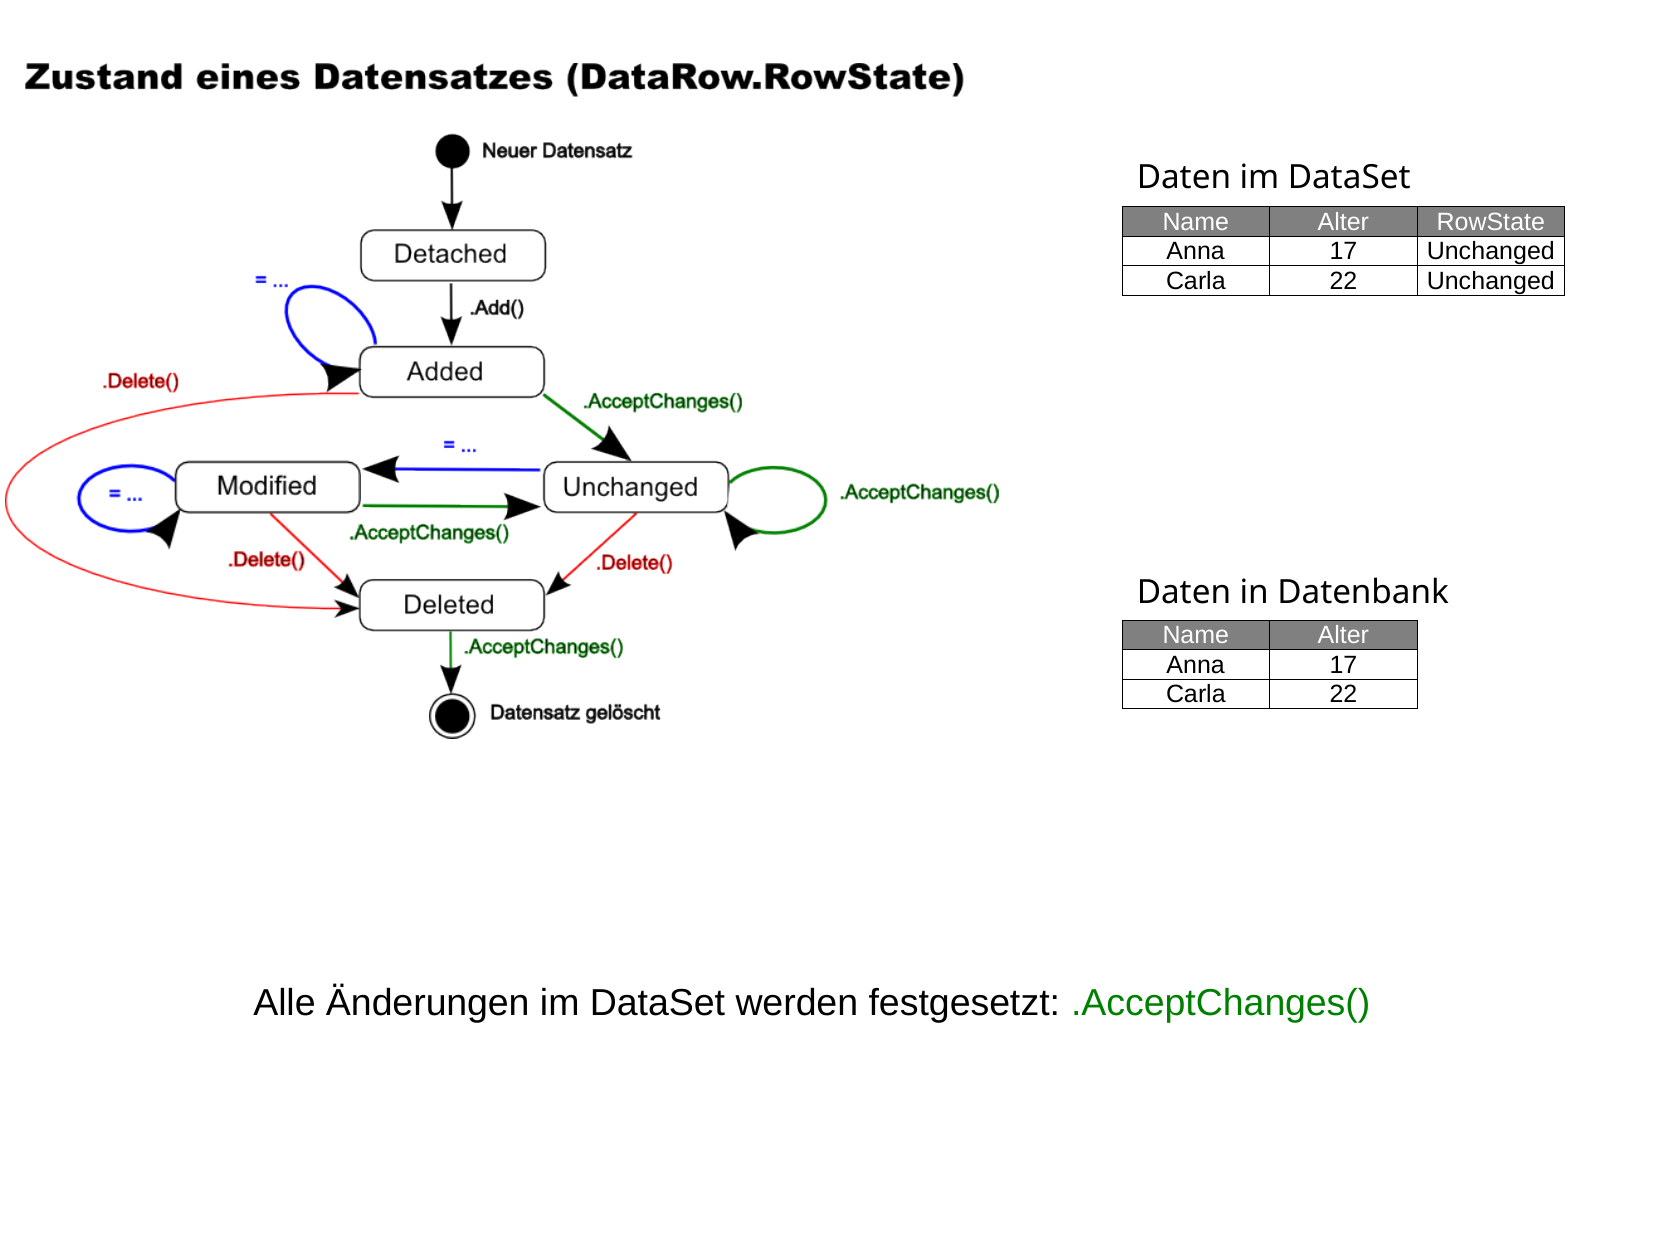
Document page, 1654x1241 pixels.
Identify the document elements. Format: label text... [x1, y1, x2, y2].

text_box Name [1122, 620, 1269, 649]
text_box Name [1122, 206, 1269, 236]
text_box 17 [1269, 649, 1418, 679]
text_box RowState [1418, 206, 1565, 236]
text_box Anna [1122, 649, 1269, 679]
text_box Unchanged [1417, 236, 1565, 266]
picture [5, 63, 999, 739]
text_box 22 [1269, 679, 1418, 709]
text_box Carla [1122, 679, 1269, 709]
text_box Alter [1269, 620, 1418, 649]
text_box Anna [1122, 236, 1269, 266]
text_box Daten in Datenbank [1122, 561, 1595, 623]
text_box 22 [1269, 266, 1417, 296]
text_box Alle Änderungen im DataSet werden festgesetzt: .AcceptChanges() [59, 974, 1565, 1032]
text_box Carla [1122, 266, 1269, 296]
text_box Daten im DataSet [1122, 145, 1536, 206]
text_box Unchanged [1417, 266, 1565, 296]
text_box 17 [1269, 236, 1417, 266]
text_box Alter [1269, 206, 1418, 236]
